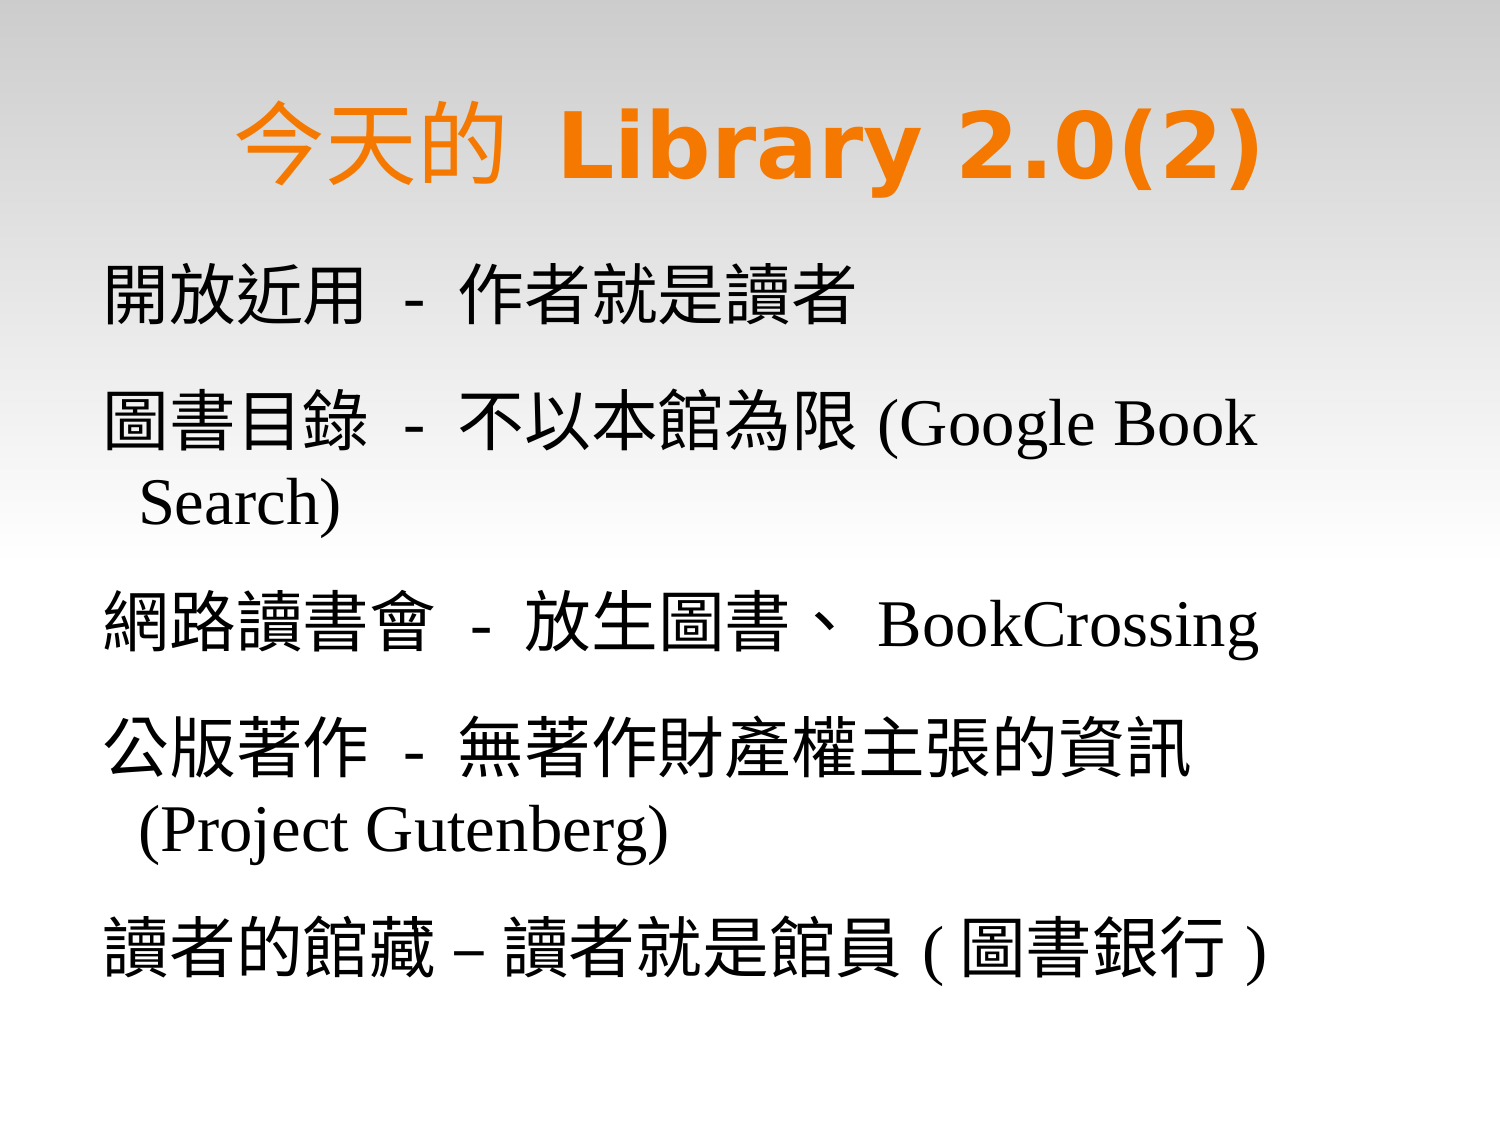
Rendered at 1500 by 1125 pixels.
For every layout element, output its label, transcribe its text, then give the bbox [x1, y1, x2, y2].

list 開放近用 - 作者就是讀者 圖書目錄 - 不以本館為限(Google Book Search) 網路讀書會 - 放生圖書、BookCrossing 公版著作 - 無著作財產權主張的資訊(Project Gutenberg) 讀者的館藏 – 讀者就是館員(圖書銀行) [67, 241, 1418, 951]
title 今天的 Library 2.0(2) [75, 44, 1425, 233]
